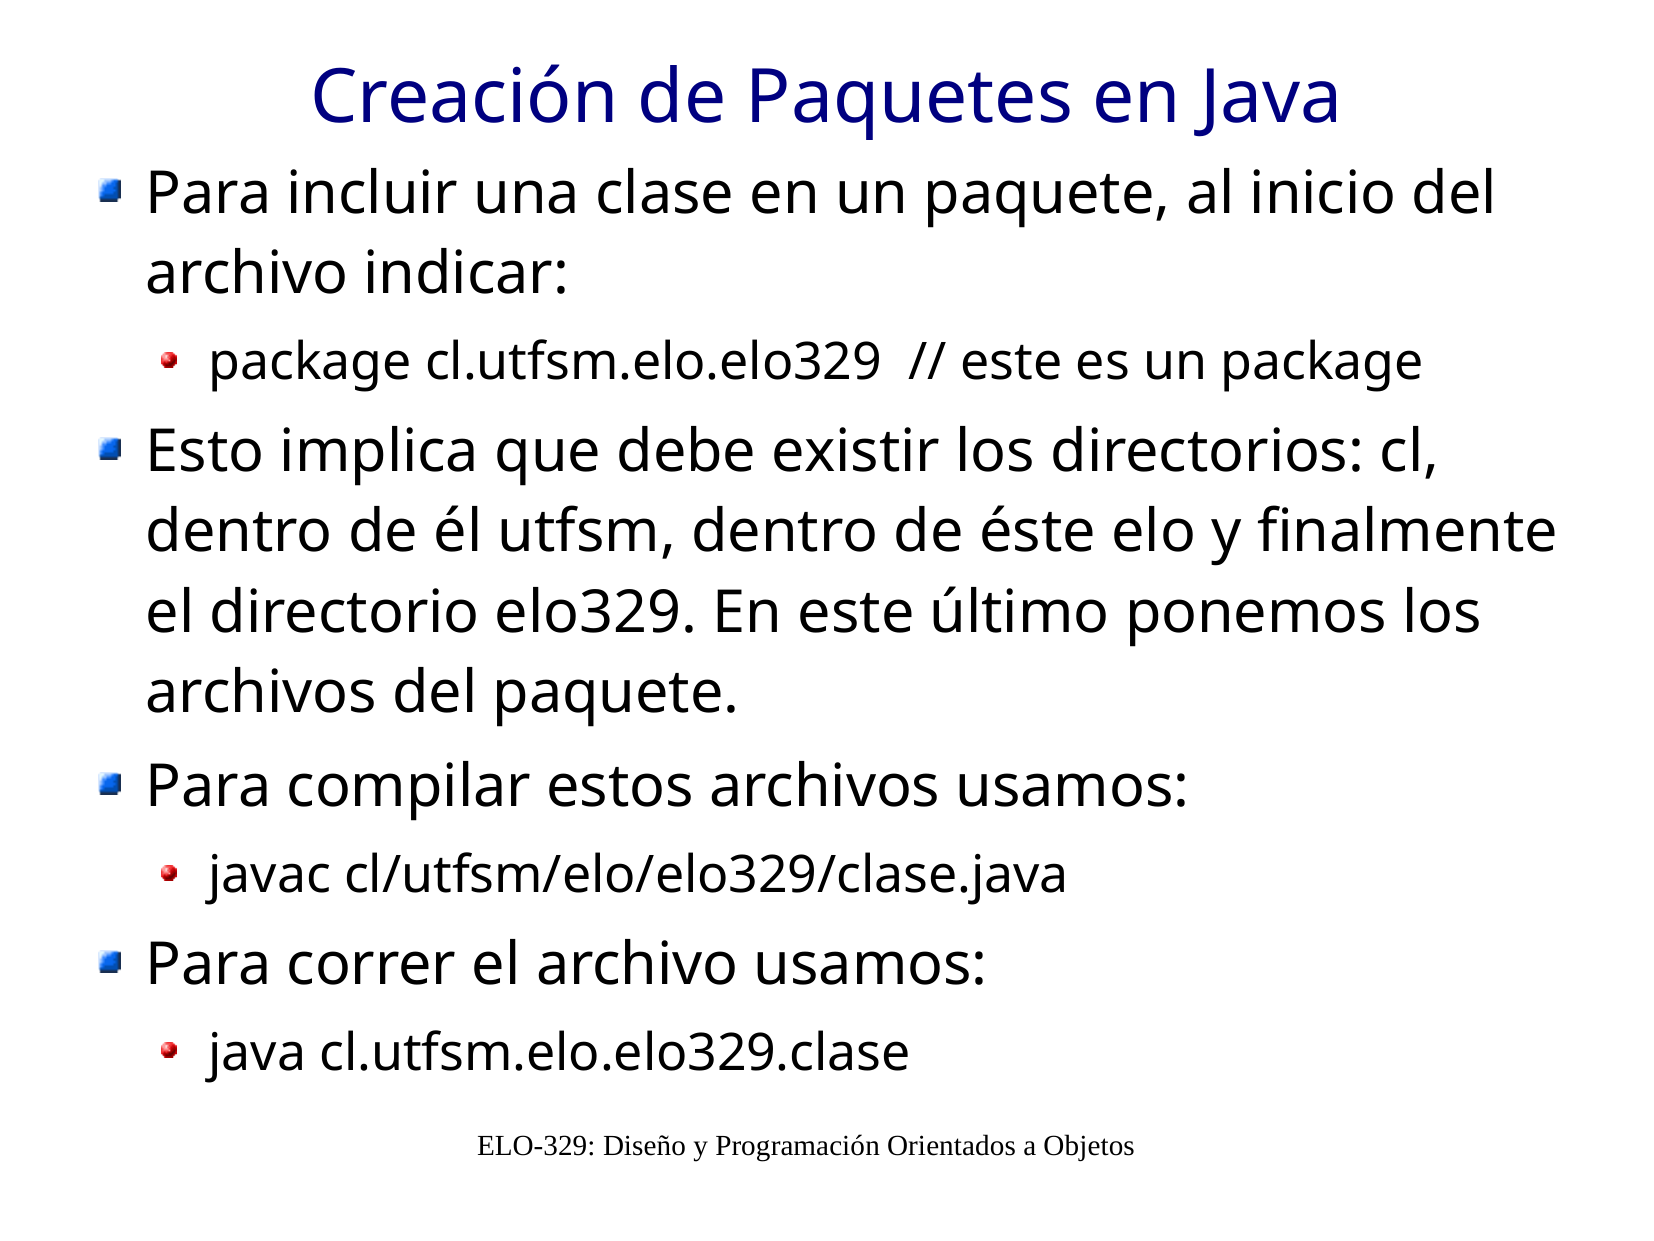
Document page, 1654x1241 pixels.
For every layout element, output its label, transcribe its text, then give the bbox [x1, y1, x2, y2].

title Creación de Paquetes en Java [82, 43, 1571, 145]
list Para incluir una clase en un paquete, al inicio del archivo indicar: package cl.utfsm.elo.elo329 // este es un package Esto implica que debe existir los directorios: cl, dentro de él utfsm, dentro de éste elo y finalmente el directorio elo329. En este último ponemos los archivos del paquete. Para compilar estos archivos usamos: javac cl/utfsm/elo/elo329/clase.java Para correr el archivo usamos: java cl.utfsm.elo.elo329.clase [82, 150, 1571, 1088]
